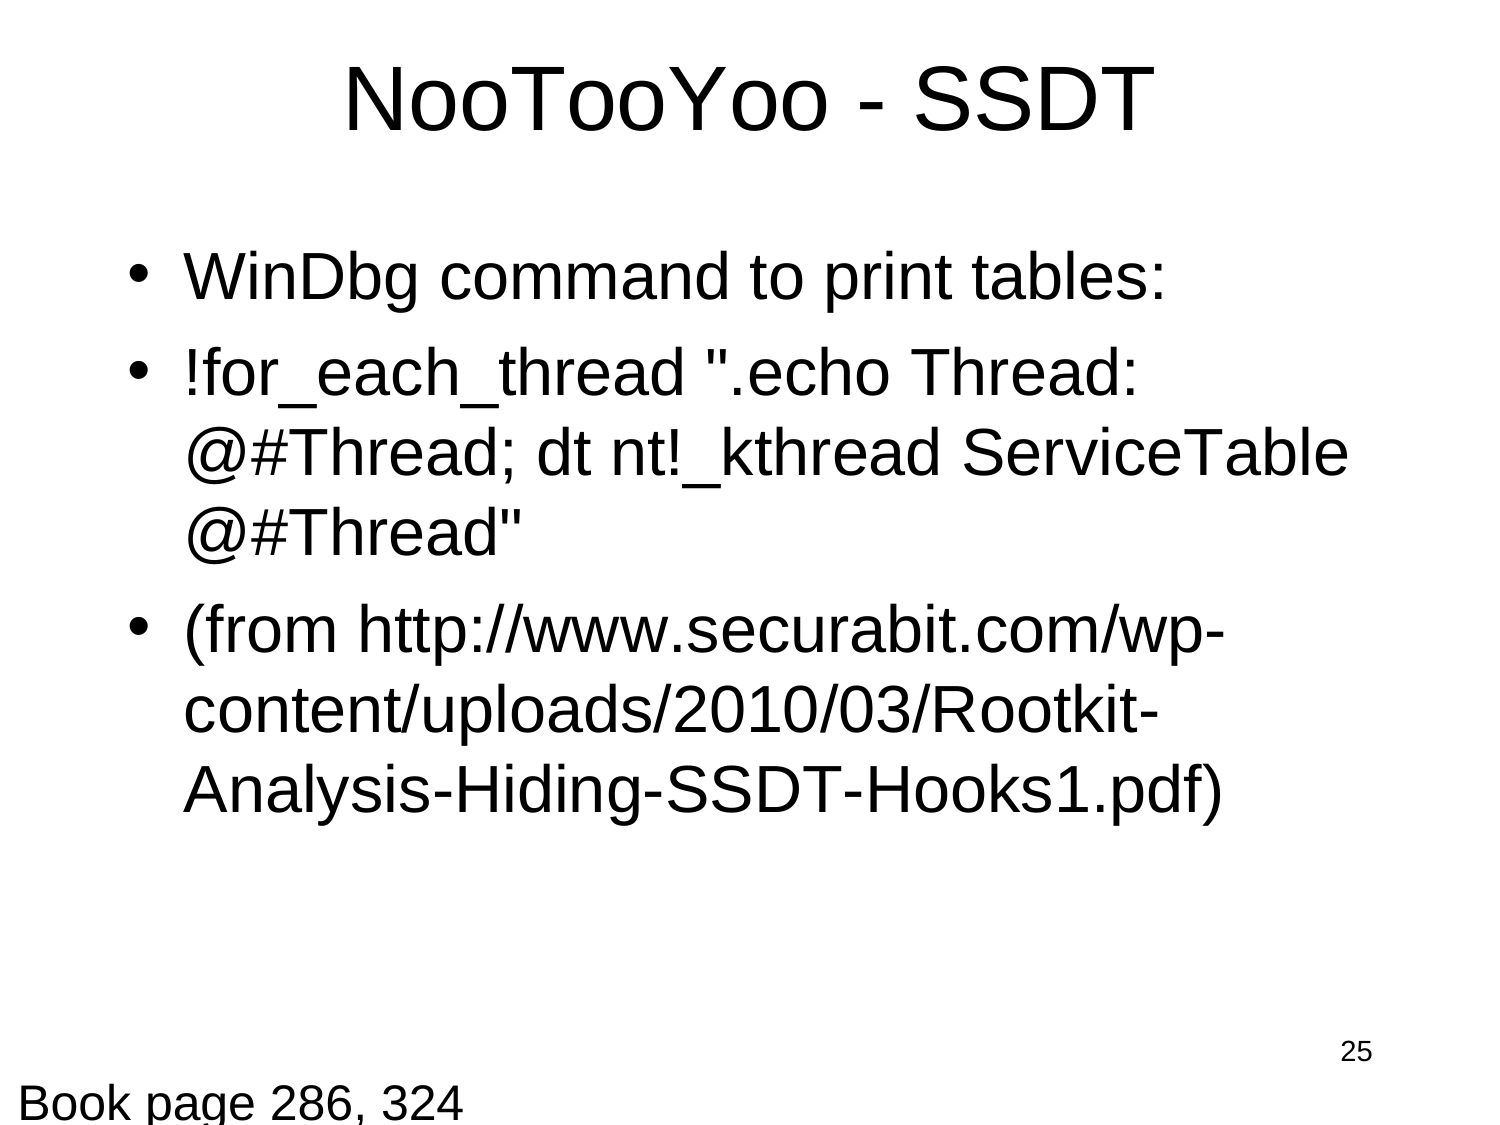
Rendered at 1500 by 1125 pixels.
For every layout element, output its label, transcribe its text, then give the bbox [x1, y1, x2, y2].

title NooTooYoo - SSDT [0, 0, 1500, 188]
text_box <number> [1074, 1025, 1388, 1101]
list WinDbg command to print tables: !for_each_thread ".echo Thread: @#Thread; dt nt!_kthread ServiceTable @#Thread" (from http://www.securabit.com/wp-content/uploads/2010/03/Rootkit-Analysis-Hiding-SSDT-Hooks1.pdf) [112, 224, 1388, 1000]
text_box Book page 286, 324 [2, 1062, 480, 1125]
